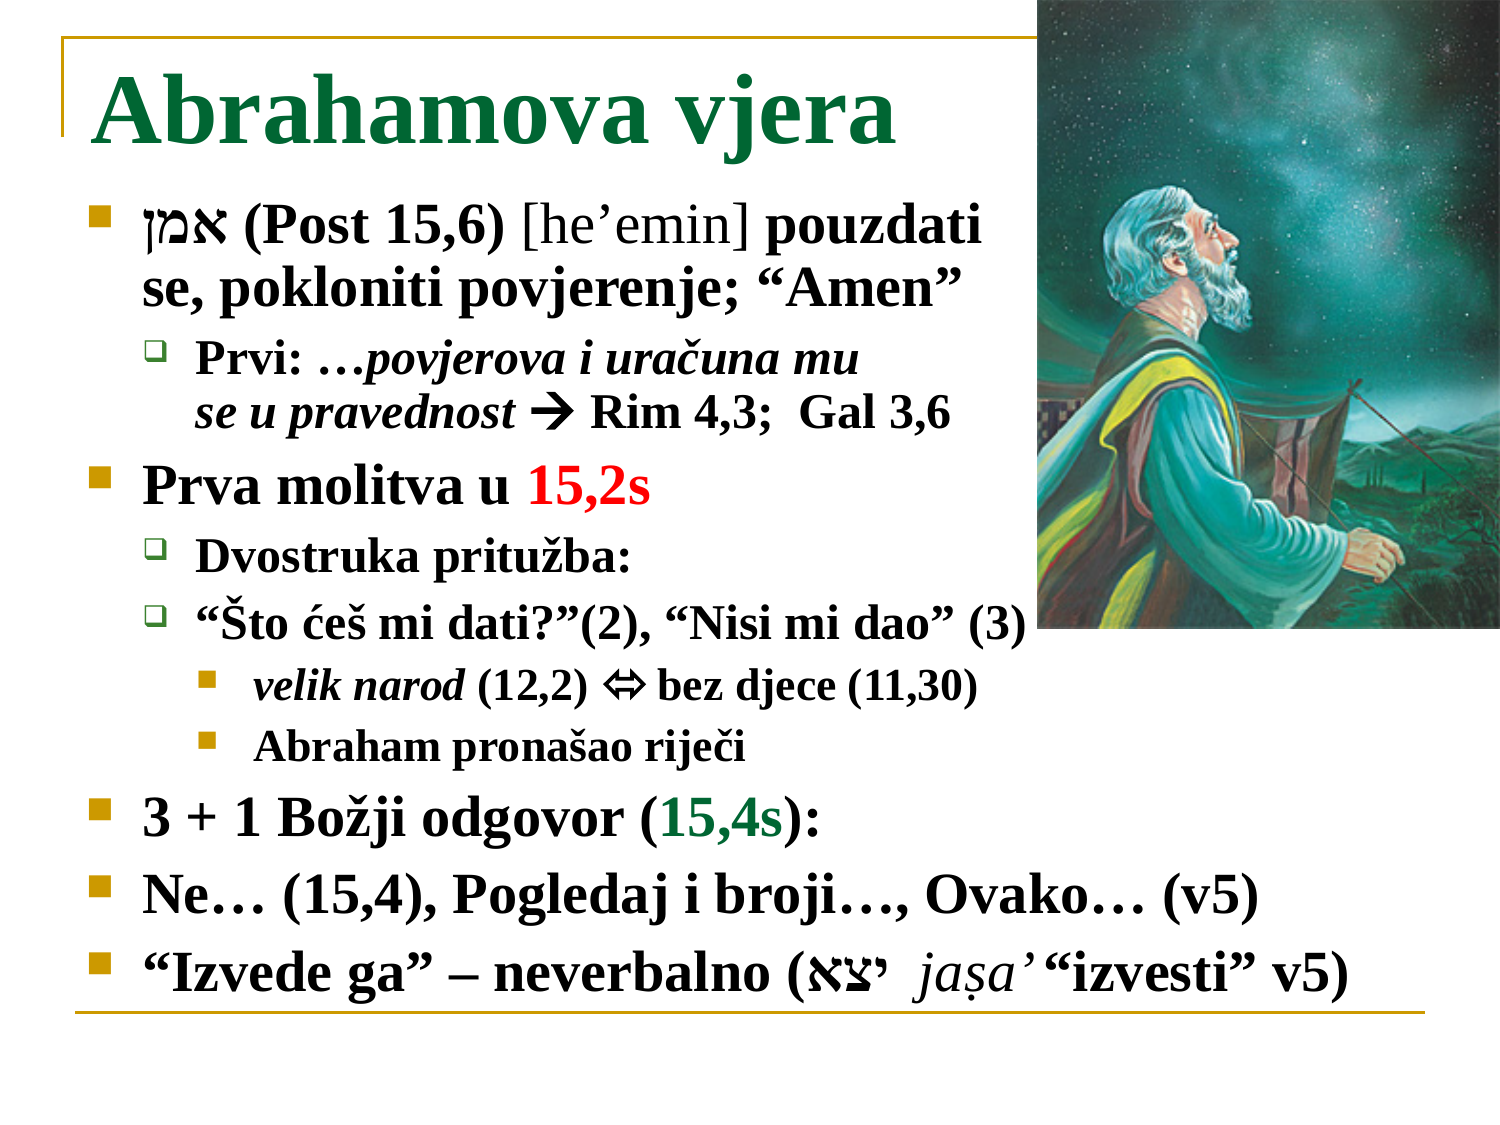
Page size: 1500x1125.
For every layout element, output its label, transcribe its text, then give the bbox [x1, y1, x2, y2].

picture [1037, 0, 1500, 629]
list אמן (Post 15,6) [he’emin] pouzdati se, pokloniti povjerenje; “Amen” Prvi: …povjerova i uračuna mu se u pravednost  Rim 4,3; Gal 3,6 Prva molitva u 15,2s Dvostruka pritužba: “Što ćeš mi dati?”(2), “Nisi mi dao” (3) velik narod (12,2)  bez djece (11,30) Abraham pronašao riječi 3 + 1 Božji odgovor (15,4s): Ne… (15,4), Pogledaj i broji…, Ovako… (v5) “Izvede ga” – neverbalno (יצא jaṣa’ “izvesti” v5) [70, 185, 1467, 1043]
title Abrahamova vjera [75, 45, 1037, 172]
